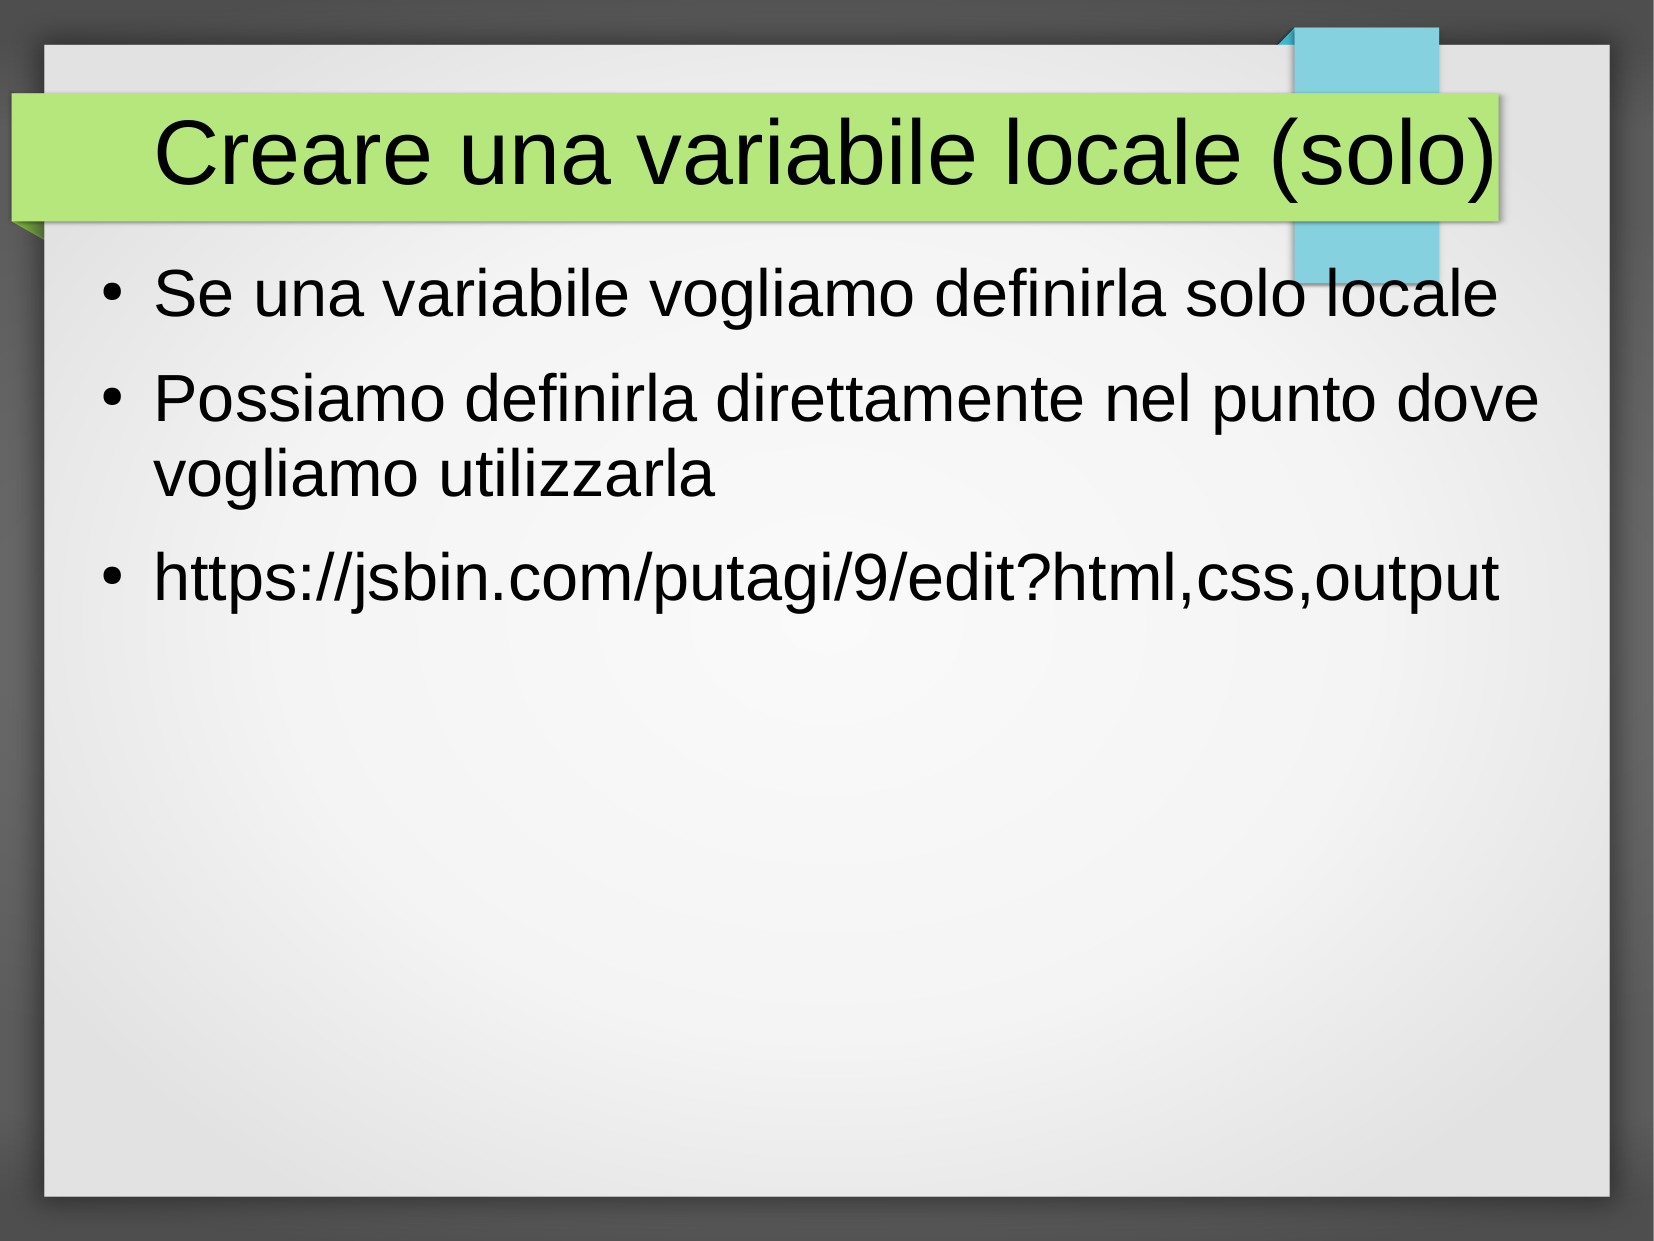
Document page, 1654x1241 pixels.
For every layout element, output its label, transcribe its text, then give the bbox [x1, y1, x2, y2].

title Creare una variabile locale (solo) [82, 49, 1571, 256]
list Se una variabile vogliamo definirla solo locale Possiamo definirla direttamente nel punto dove vogliamo utilizzarla https://jsbin.com/putagi/9/edit?html,css,output [82, 256, 1571, 1182]
picture [0, 0, 1654, 1241]
